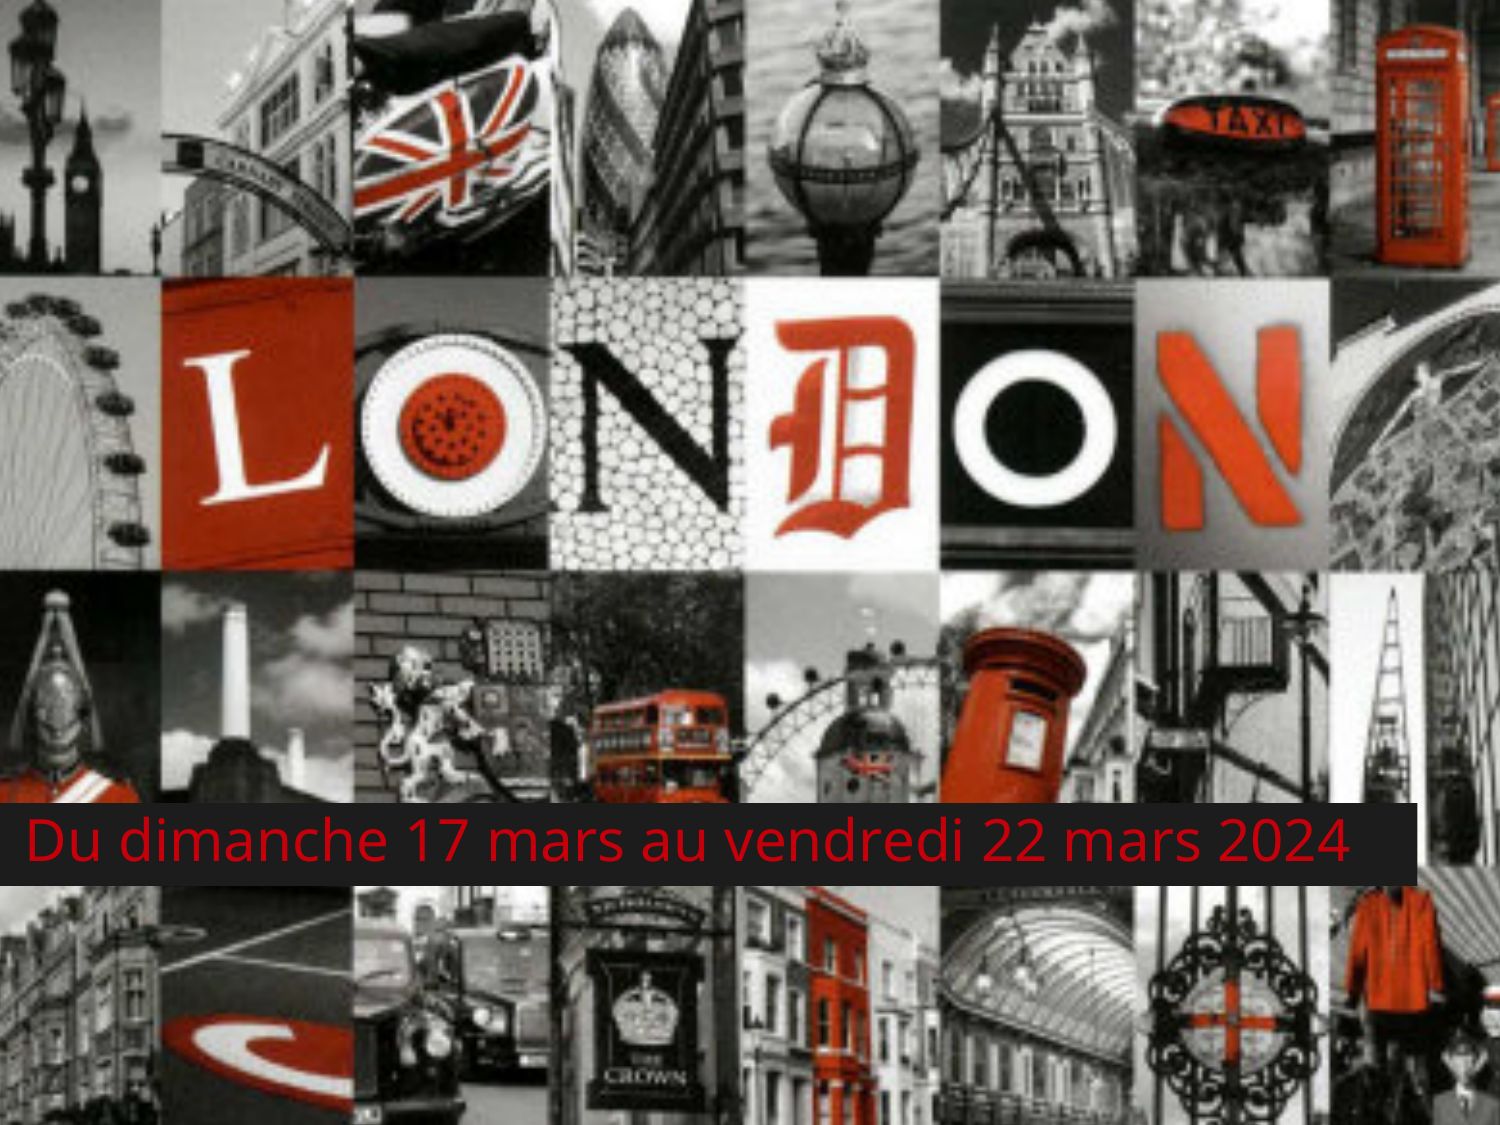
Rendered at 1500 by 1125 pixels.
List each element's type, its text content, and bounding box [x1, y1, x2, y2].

subtitle Du dimanche 17 mars au vendredi 22 mars 2024 [0, 803, 1418, 886]
picture [0, 0, 1500, 1125]
